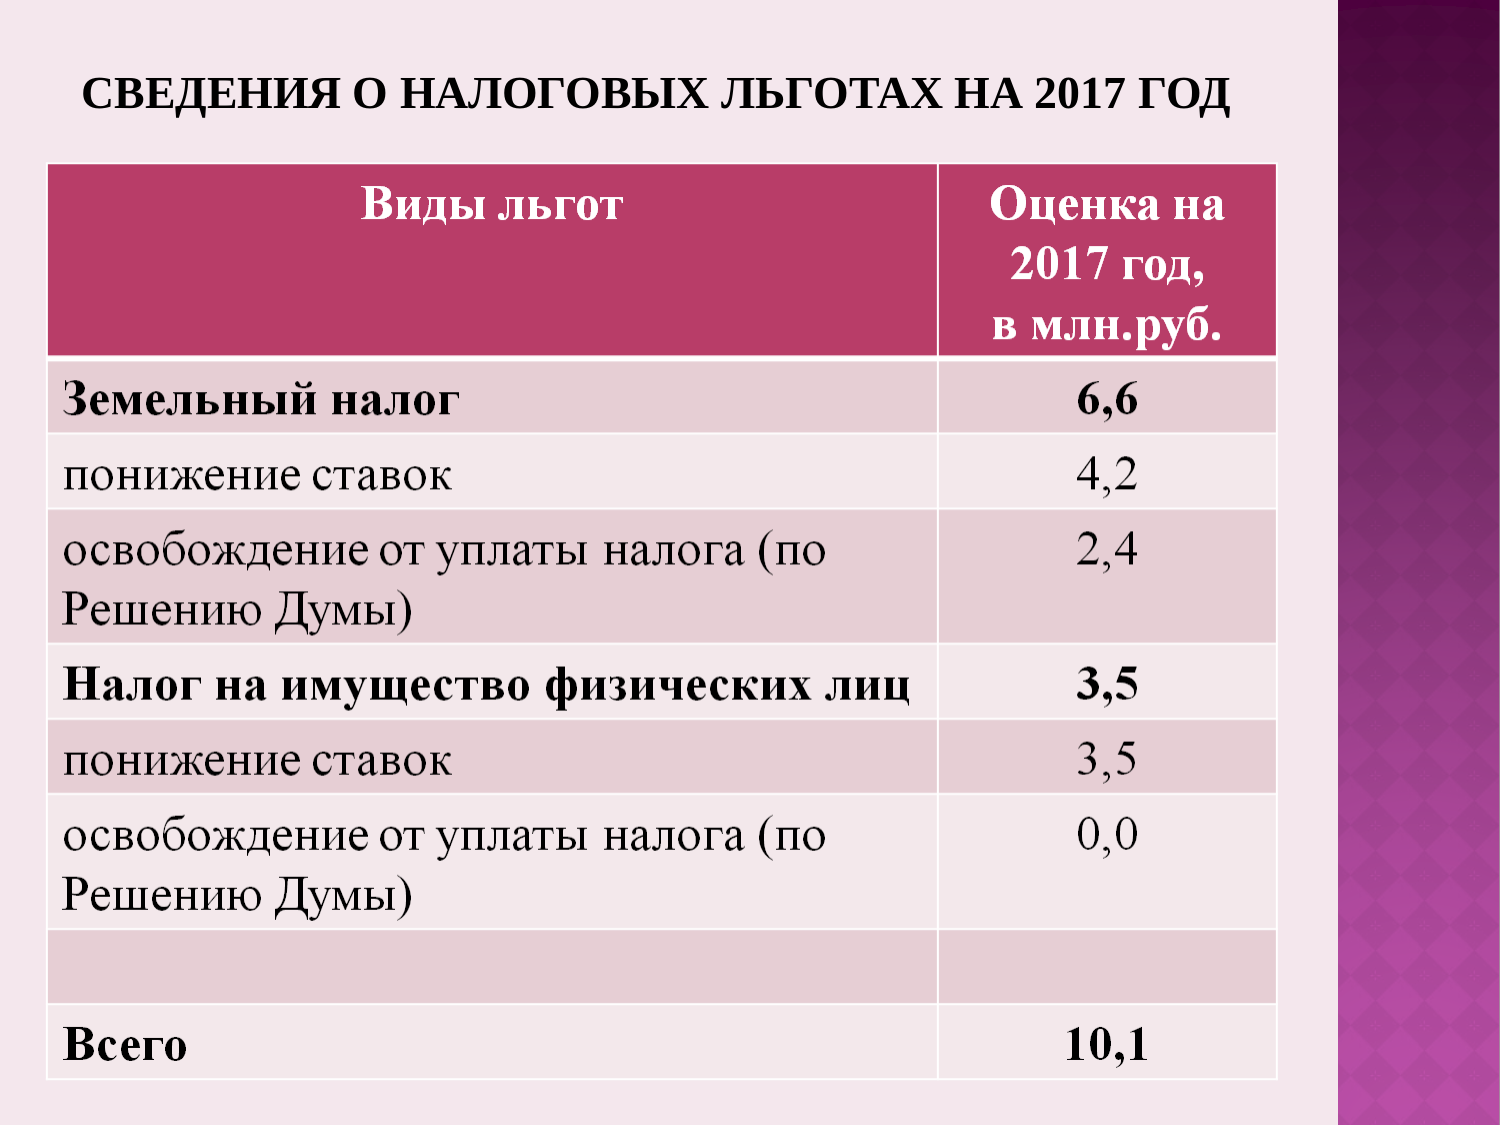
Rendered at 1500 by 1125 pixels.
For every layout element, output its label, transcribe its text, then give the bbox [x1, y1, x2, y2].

title Сведения о налоговых льготах на 2017 год [23, 23, 1290, 118]
picture [35, 152, 1289, 1091]
